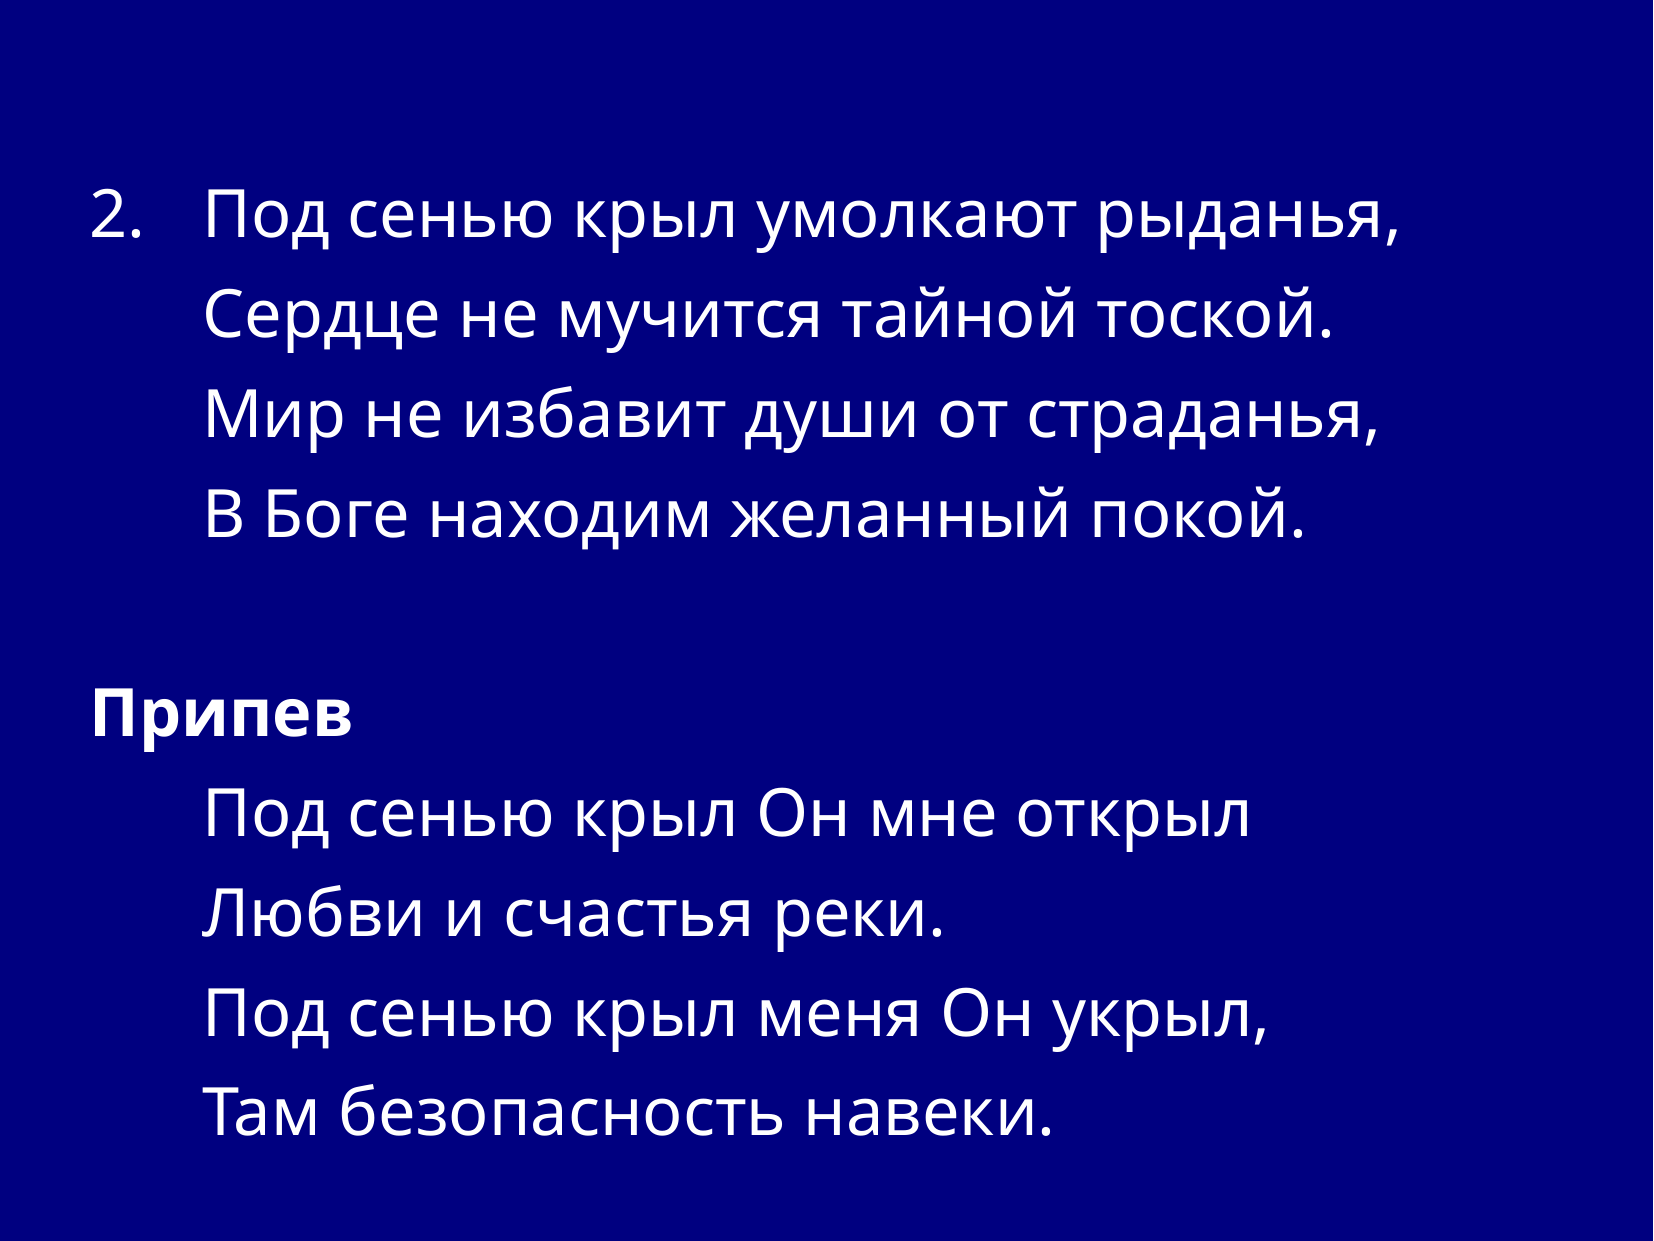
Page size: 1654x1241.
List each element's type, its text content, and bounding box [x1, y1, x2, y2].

text_box 2. Под сенью крыл умолкают рыданья, Сердце не мучится тайной тоской. Мир не избавит души от страданья, В Боге находим желанный покой. Припев Под сенью крыл Он мне открыл Любви и счастья реки. Под сенью крыл меня Он укрыл, Там безопасность навеки. [75, 150, 1653, 1163]
